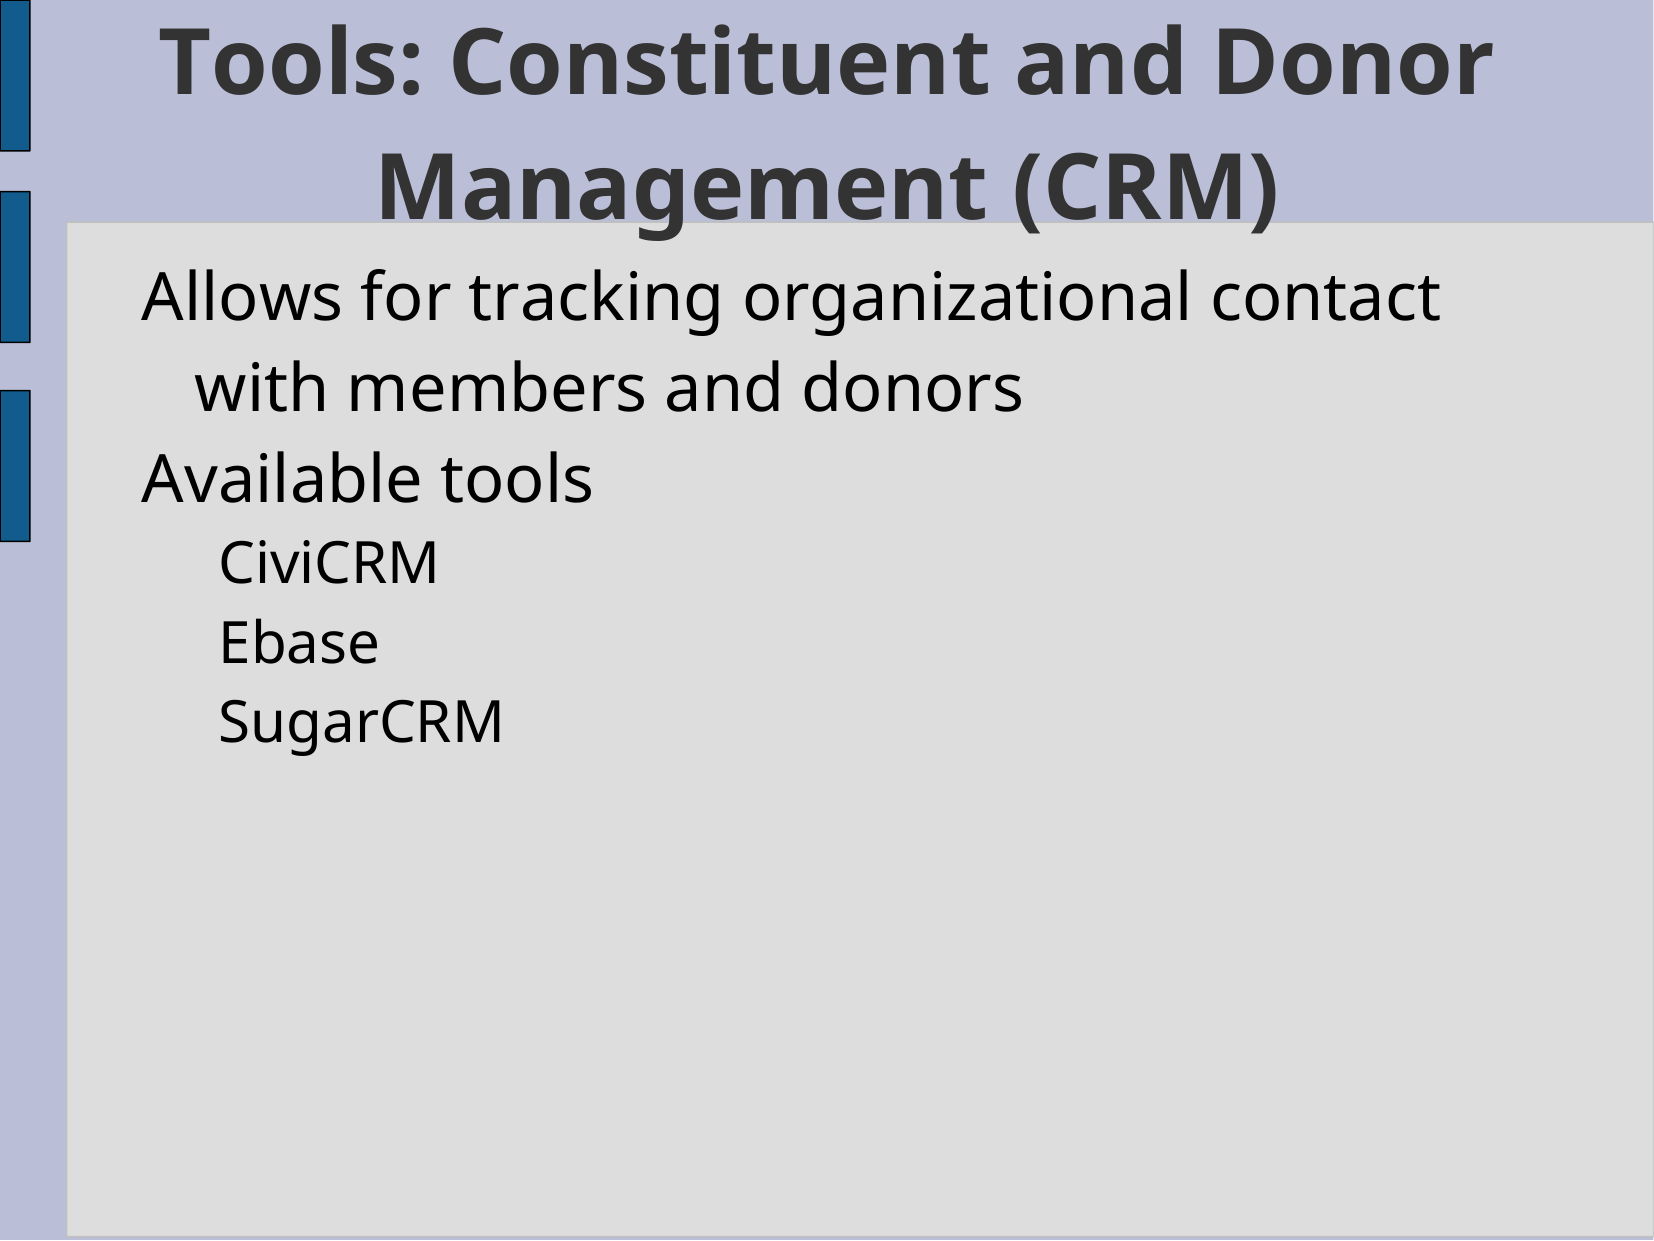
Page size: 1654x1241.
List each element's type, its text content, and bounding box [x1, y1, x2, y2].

list Allows for tracking organizational contact with members and donors Available tools CiviCRM Ebase SugarCRM [124, 249, 1590, 1182]
title Tools: Constituent and Donor Management (CRM) [121, 18, 1534, 225]
